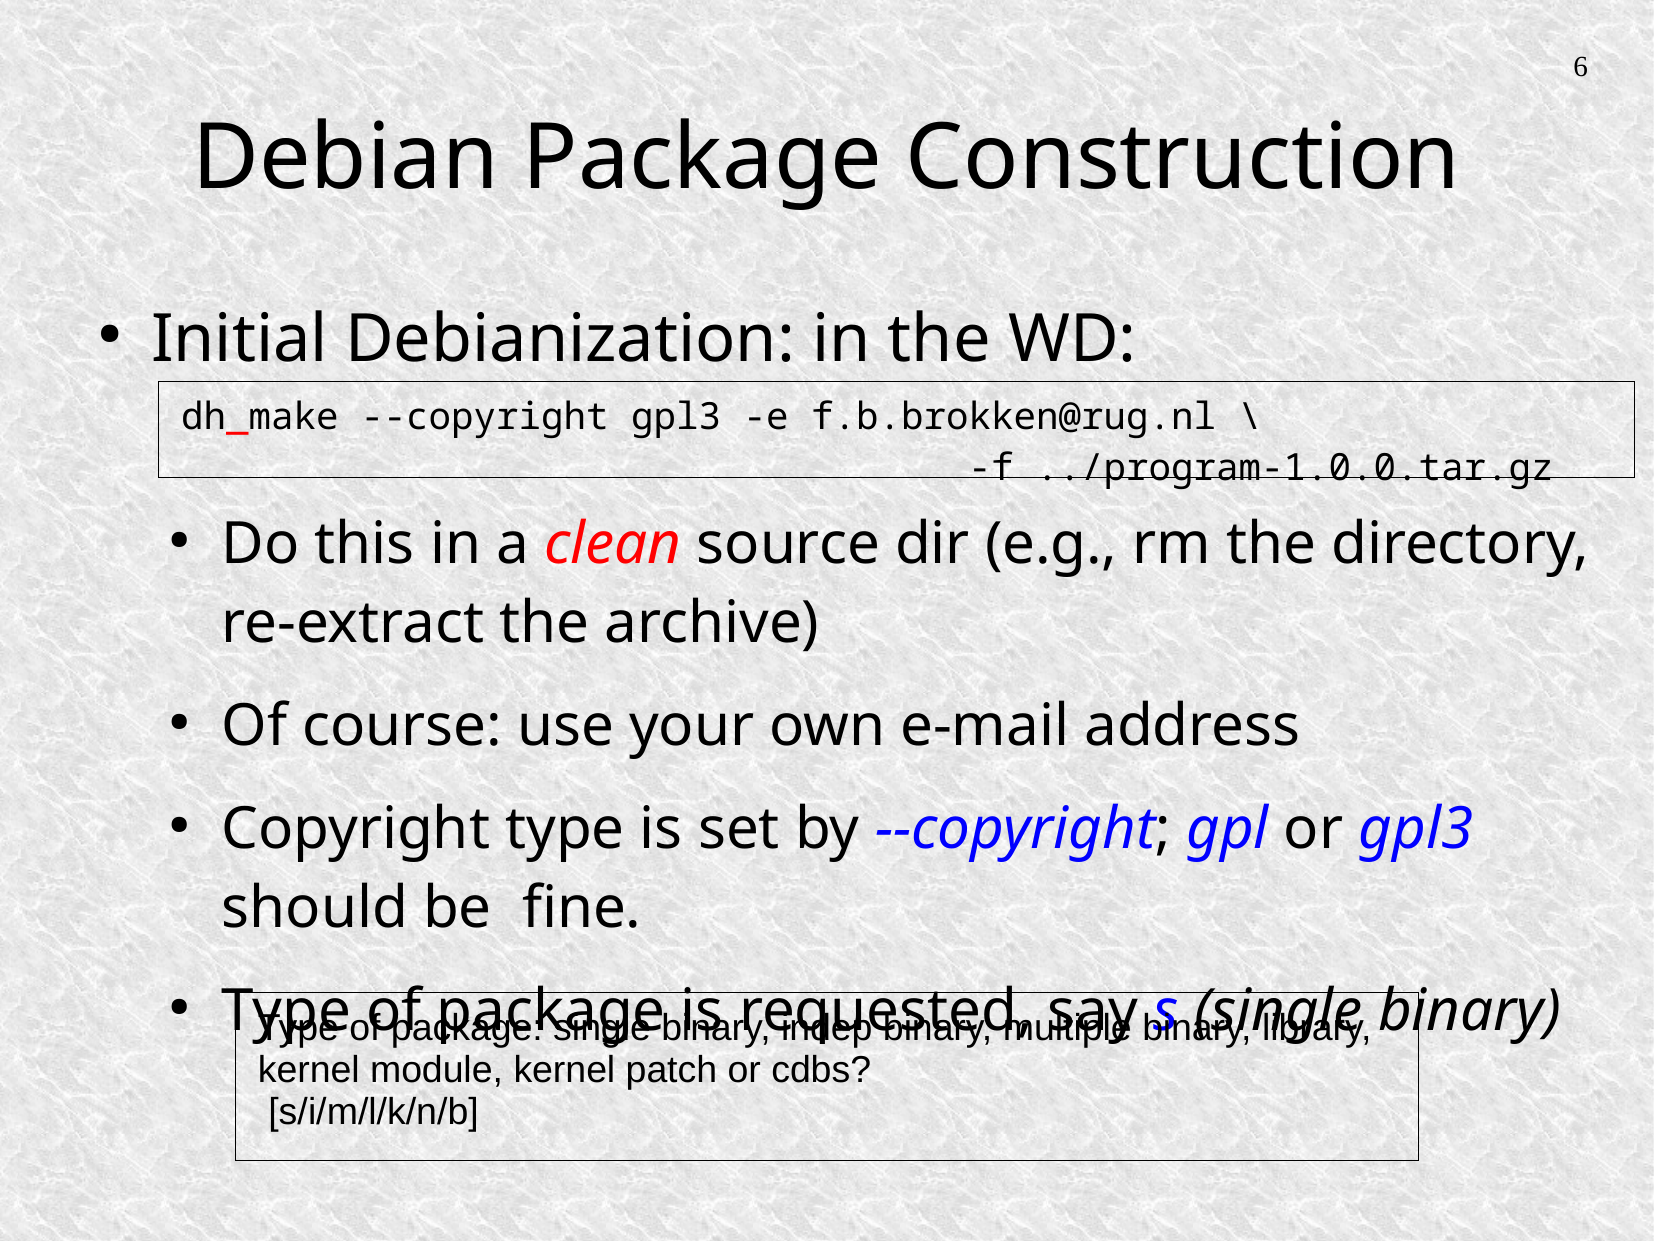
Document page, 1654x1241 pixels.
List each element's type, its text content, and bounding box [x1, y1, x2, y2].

text_box Type of package: single binary, indep binary, multiple binary, library, kernel module, kernel patch or cdbs? [s/i/m/l/k/n/b] [243, 999, 1396, 1141]
picture [0, 0, 1654, 1241]
text_box dh_make --copyright gpl3 -e f.b.brokken@rug.nl \ -f ../program-1.0.0.tar.gz [166, 382, 1569, 477]
list Initial Debianization: in the WD: Do this in a clean source dir (e.g., rm the directory, re-extract the archive) Of course: use your own e-mail address Copyright type is set by --copyright; gpl or gpl3 should be fine. Type of package is requested, say s (single binary) [80, 290, 1608, 1126]
title Debian Package Construction [82, 56, 1571, 250]
list Initial Debianization: in the WD: Do this in a clean source dir (e.g., rm the directory, re-extract the archive) Of course: use your own e-mail address Copyright type is set by --copyright; gpl or gpl3 should be fine. Type of package is requested, say s (single binary) [236, 993, 1418, 1126]
text_box dh_make --copyright gpl3 -e f.b.brokken@rug.nl \ -f ../program-1.0.0.tar.gz [166, 478, 1569, 484]
